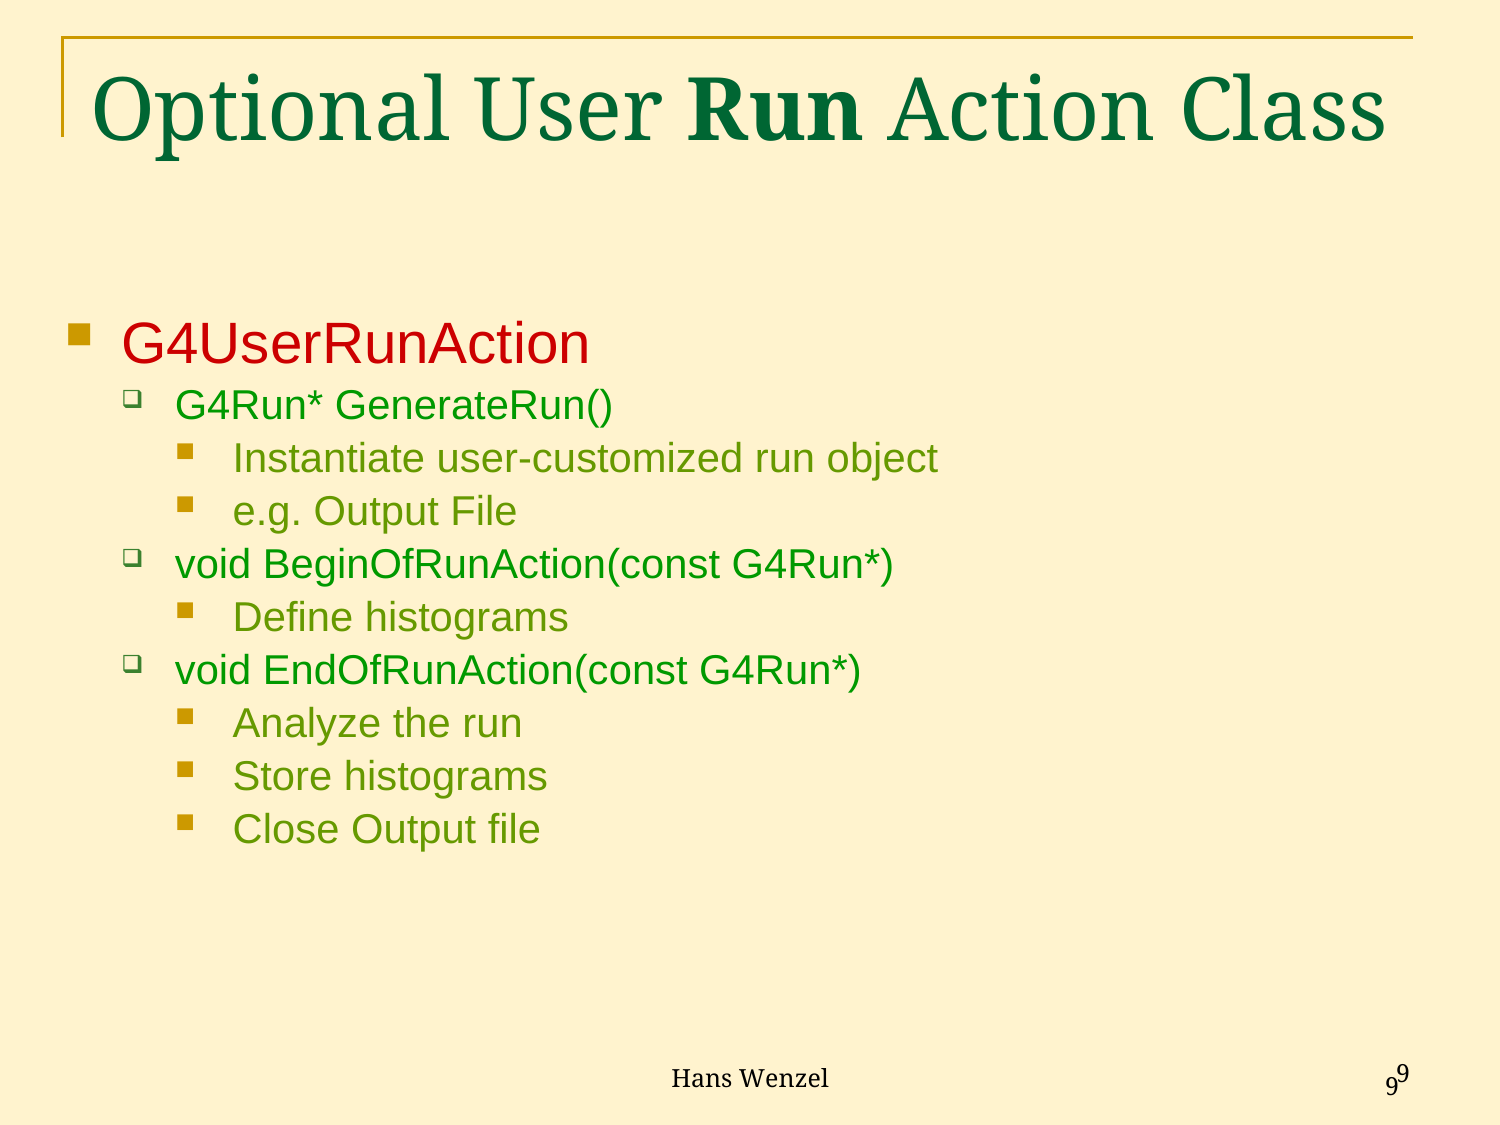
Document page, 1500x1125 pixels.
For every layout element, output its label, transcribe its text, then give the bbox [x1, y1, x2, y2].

title Optional User Run Action Class [75, 45, 1426, 271]
text_box <number> [1074, 1024, 1426, 1100]
text_box Hans Wenzel [512, 1025, 988, 1101]
list G4UserRunAction G4Run* GenerateRun() Instantiate user-customized run object e.g. Output File void BeginOfRunAction(const G4Run*) Define histograms void EndOfRunAction(const G4Run*) Analyze the run Store histograms Close Output file [50, 310, 1401, 1125]
